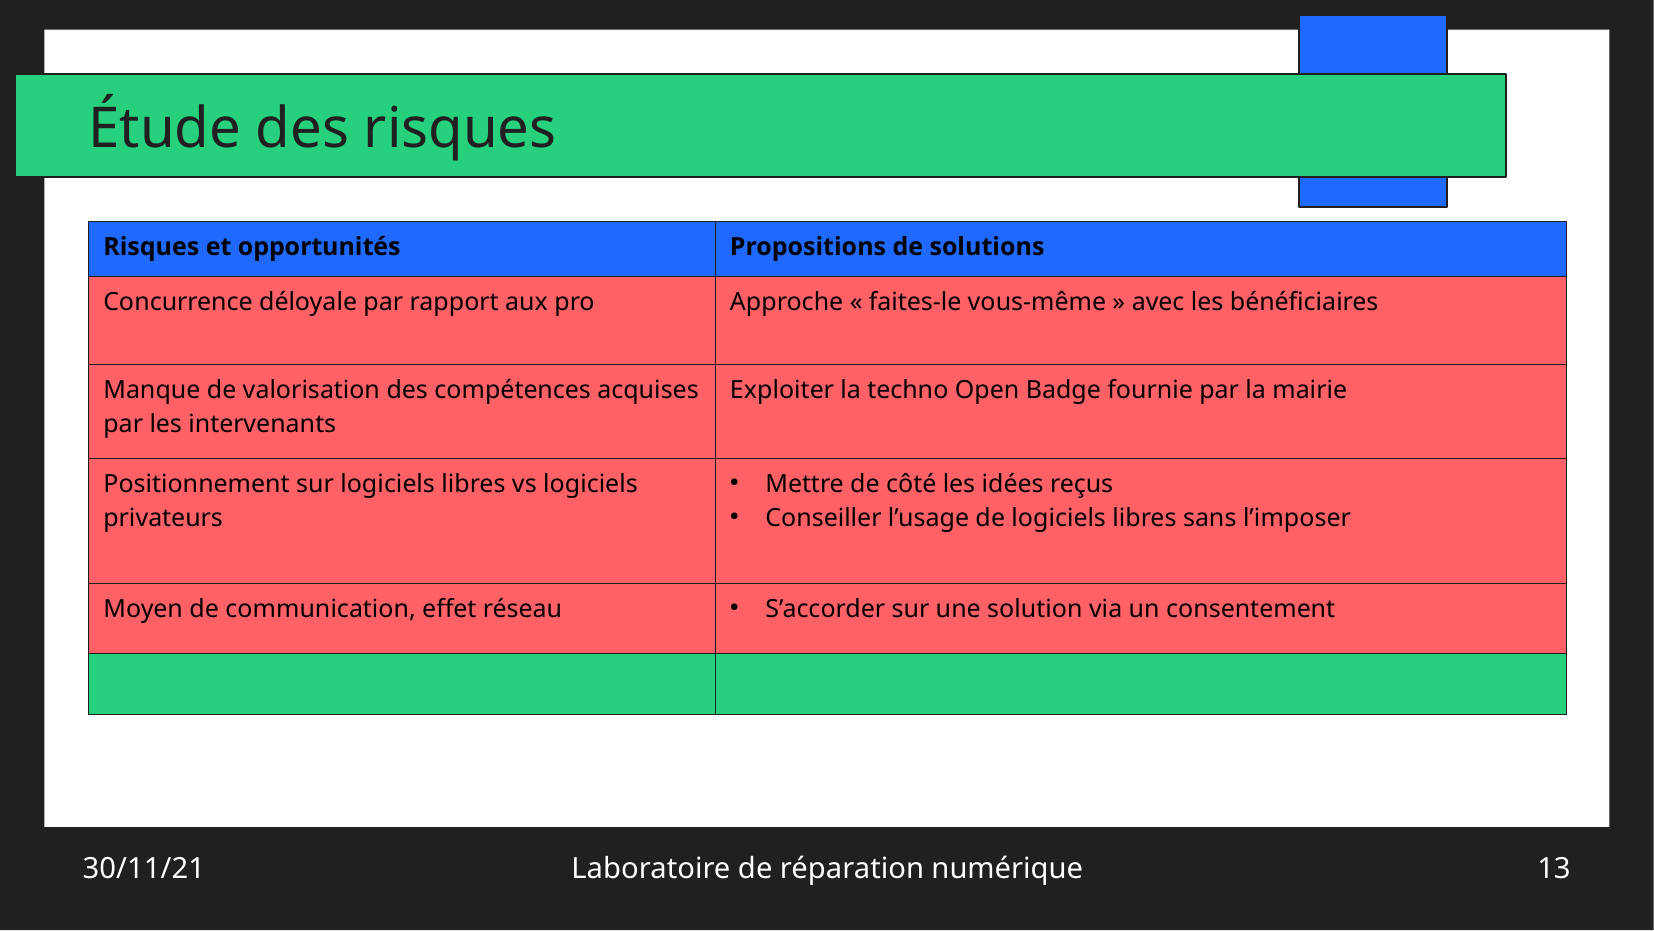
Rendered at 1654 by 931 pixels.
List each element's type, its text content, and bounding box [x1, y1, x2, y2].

table_cell S’accorder sur une solution via un consentement [716, 584, 1566, 653]
table_cell Mettre de côté les idées reçus Conseiller l’usage de logiciels libres sans l’imposer [716, 459, 1566, 583]
table_cell [716, 654, 1566, 714]
table_cell Approche « faites-le vous-même » avec les bénéficiaires [716, 277, 1566, 364]
table_cell Moyen de communication, effet réseau [89, 584, 715, 653]
title Étude des risques [88, 73, 1506, 178]
table_cell Concurrence déloyale par rapport aux pro [89, 277, 715, 364]
table_header Propositions de solutions [716, 222, 1566, 276]
table_cell Manque de valorisation des compétences acquises par les intervenants [89, 365, 715, 458]
table_cell Exploiter la techno Open Badge fournie par la mairie [716, 365, 1566, 458]
table_cell [89, 654, 715, 714]
table_header Risques et opportunités [89, 222, 715, 276]
table_cell Positionnement sur logiciels libres vs logiciels privateurs [89, 459, 715, 583]
